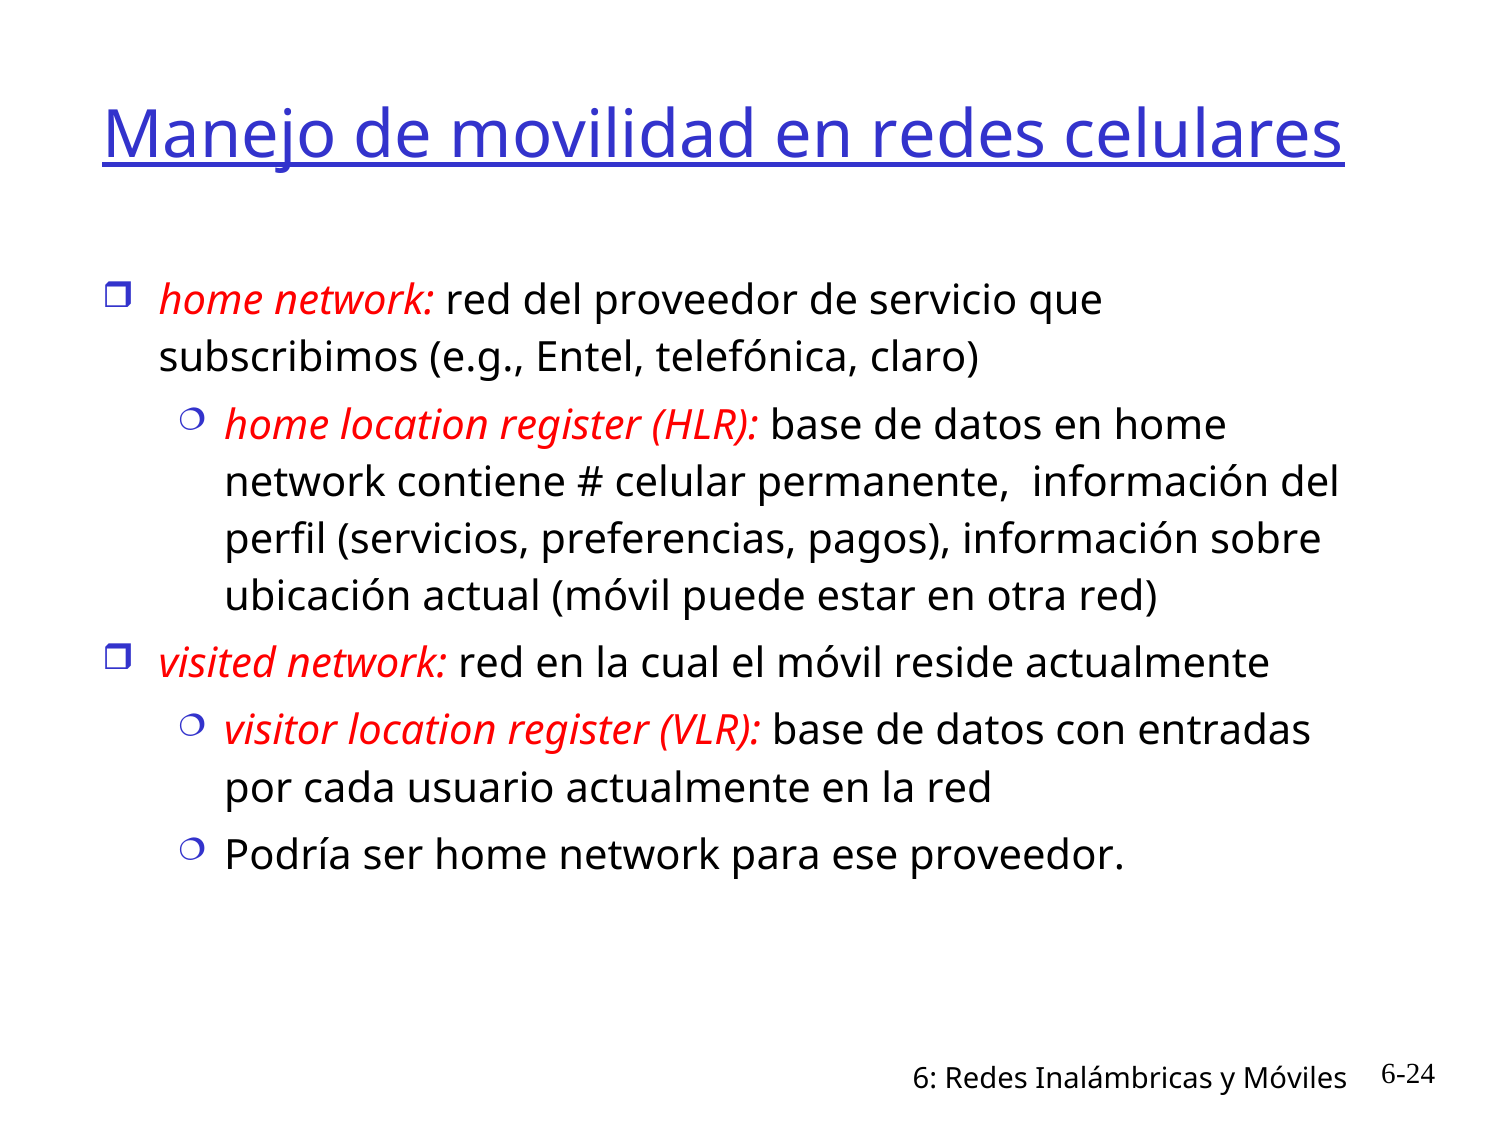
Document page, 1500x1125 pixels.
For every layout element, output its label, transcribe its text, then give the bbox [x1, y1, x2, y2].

list home network: red del proveedor de servicio que subscribimos (e.g., Entel, telefónica, claro) home location register (HLR): base de datos en home network contiene # celular permanente, información del perfil (servicios, preferencias, pagos), información sobre ubicación actual (móvil puede estar en otra red) visited network: red en la cual el móvil reside actualmente visitor location register (VLR): base de datos con entradas por cada usuario actualmente en la red Podría ser home network para ese proveedor. [87, 262, 1388, 1026]
title Manejo de movilidad en redes celulares [87, 37, 1363, 225]
